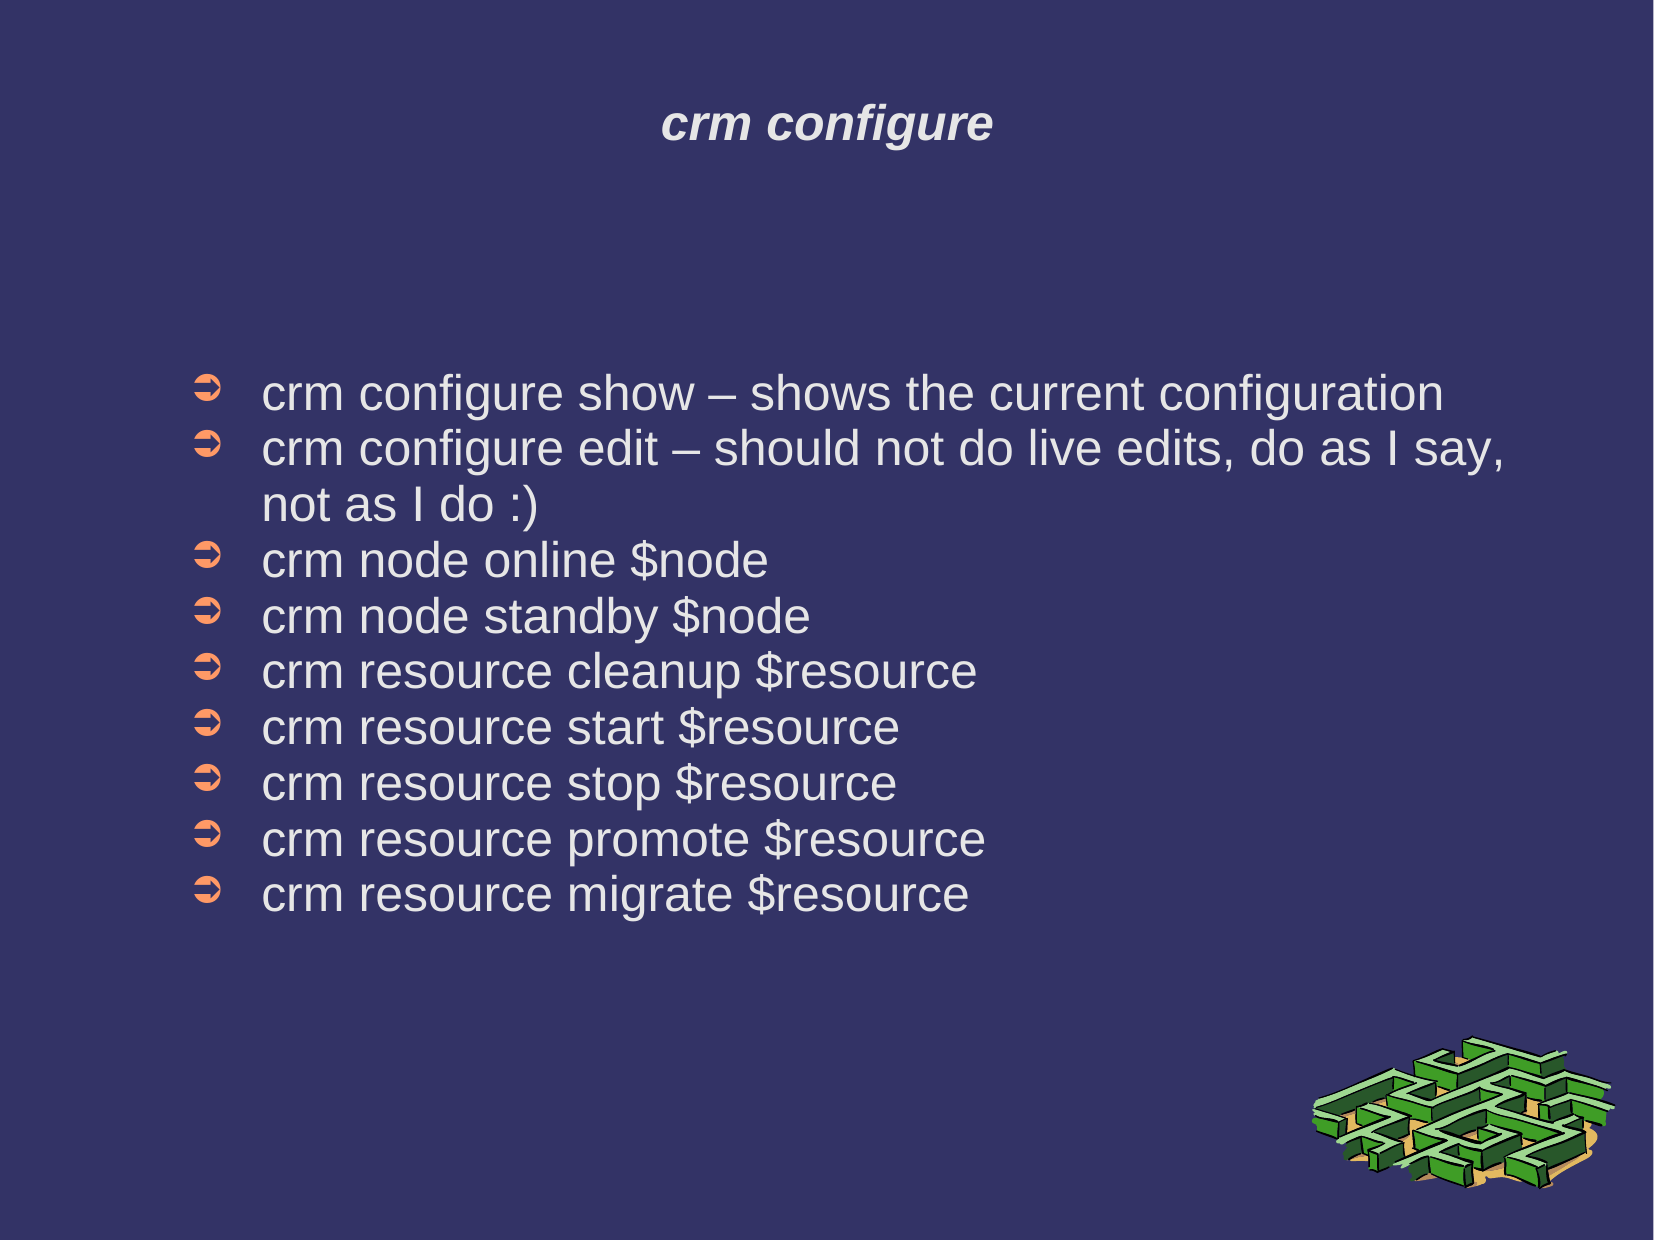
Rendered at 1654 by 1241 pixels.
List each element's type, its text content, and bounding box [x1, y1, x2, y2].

list crm configure show – shows the current configuration crm configure edit – should not do live edits, do as I say, not as I do :) crm node online $node crm node standby $node crm resource cleanup $resource crm resource start $resource crm resource stop $resource crm resource promote $resource crm resource migrate $resource [178, 364, 1570, 1085]
title crm configure [121, 19, 1534, 227]
